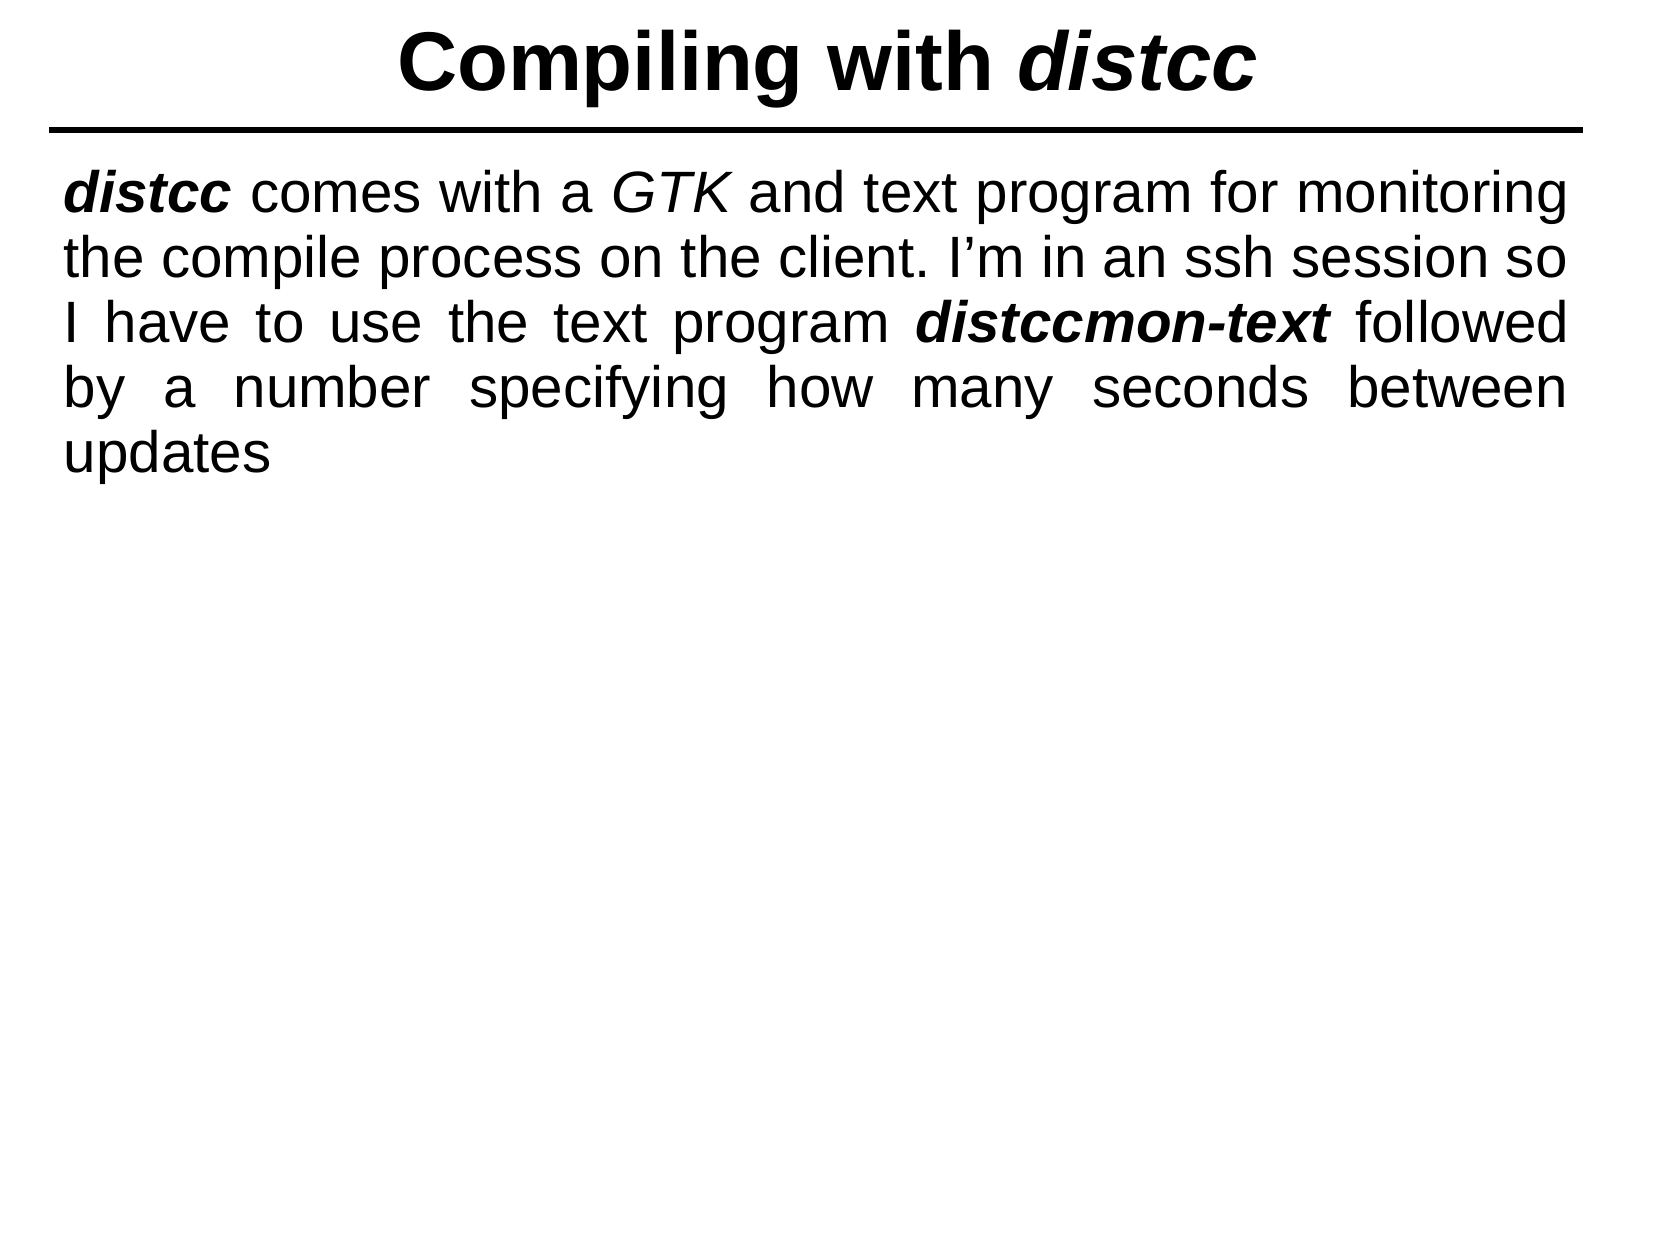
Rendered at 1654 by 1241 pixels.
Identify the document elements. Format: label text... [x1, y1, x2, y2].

text_box Compiling with distcc [49, 8, 1607, 150]
text_box distcc comes with a GTK and text program for monitoring the compile process on the client. I’m in an ssh session so I have to use the text program distccmon-text followed by a number specifying how many seconds between updates [49, 151, 1585, 492]
